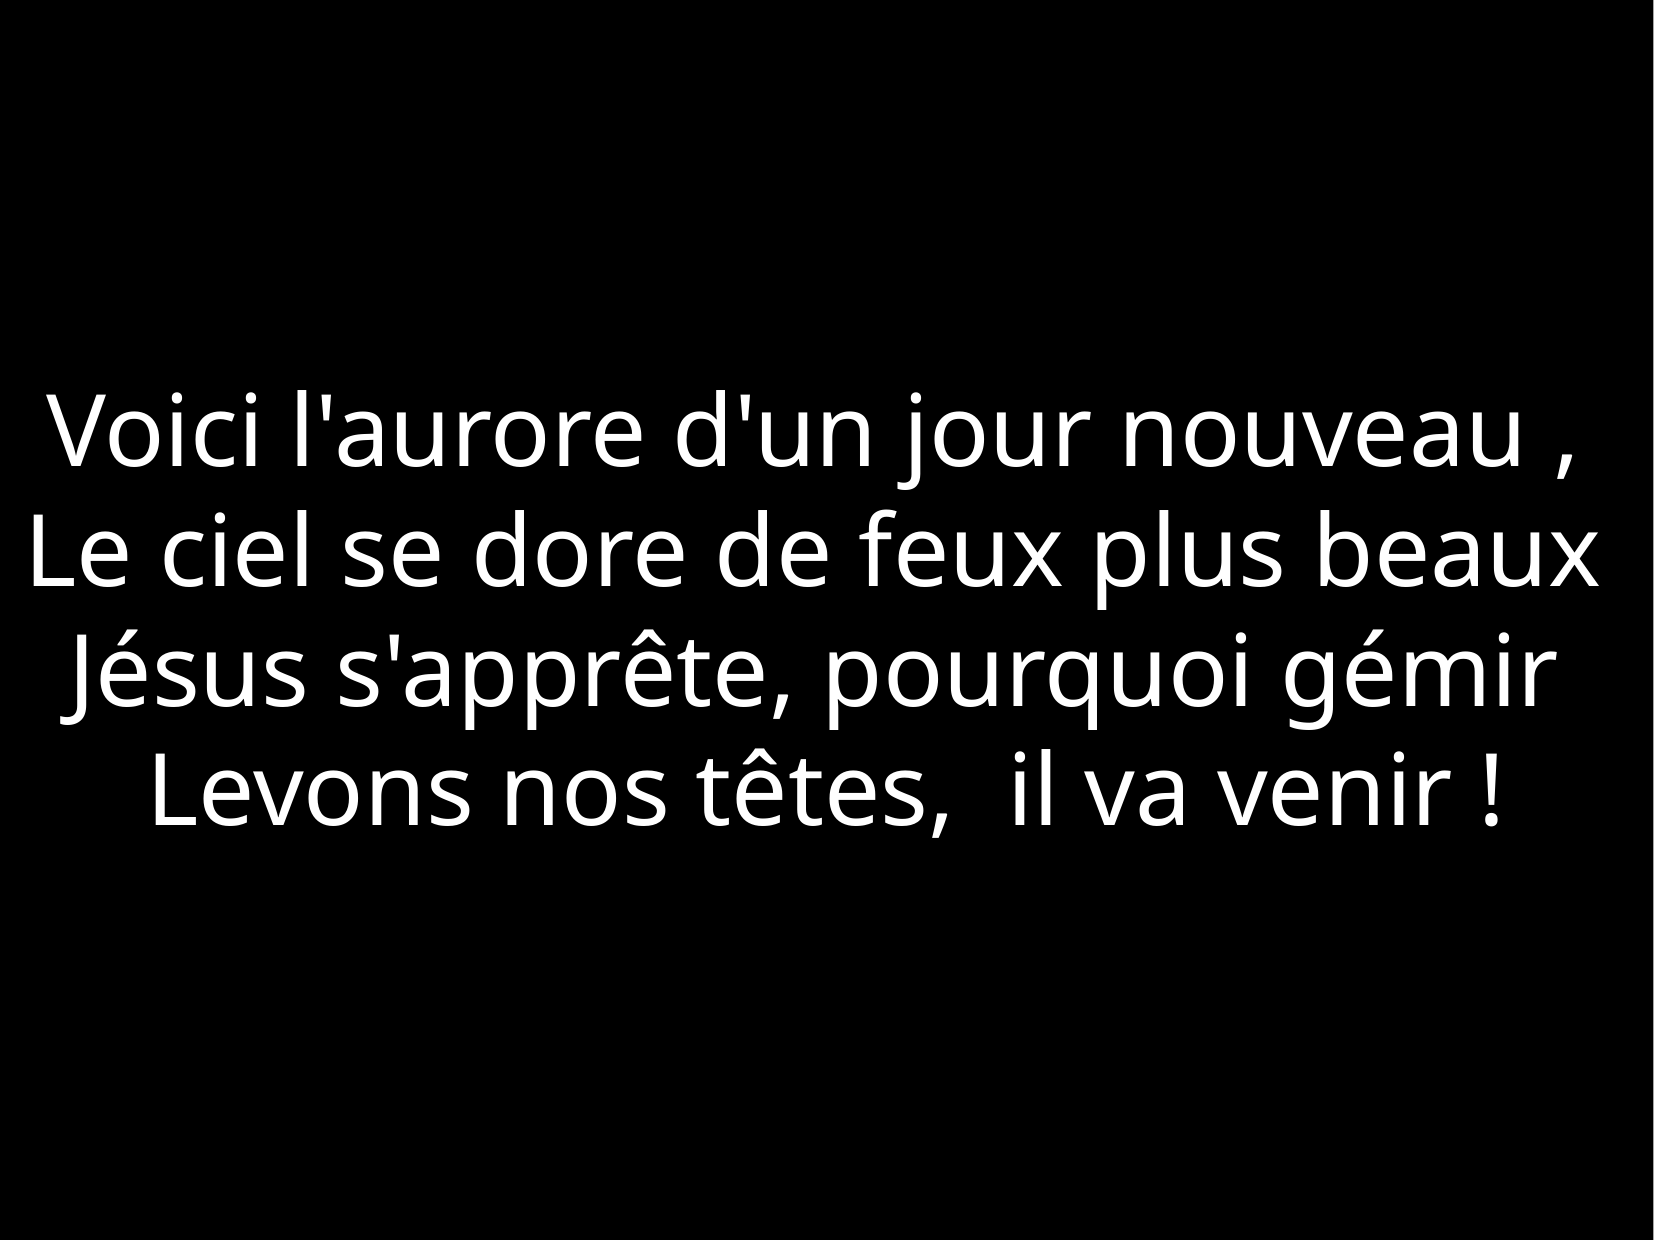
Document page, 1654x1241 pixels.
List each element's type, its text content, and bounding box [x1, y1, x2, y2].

text_box Voici l'aurore d'un jour nouveau , Le ciel se dore de feux plus beaux Jésus s'apprête, pourquoi gémir Levons nos têtes, il va venir ! [0, 390, 1654, 912]
